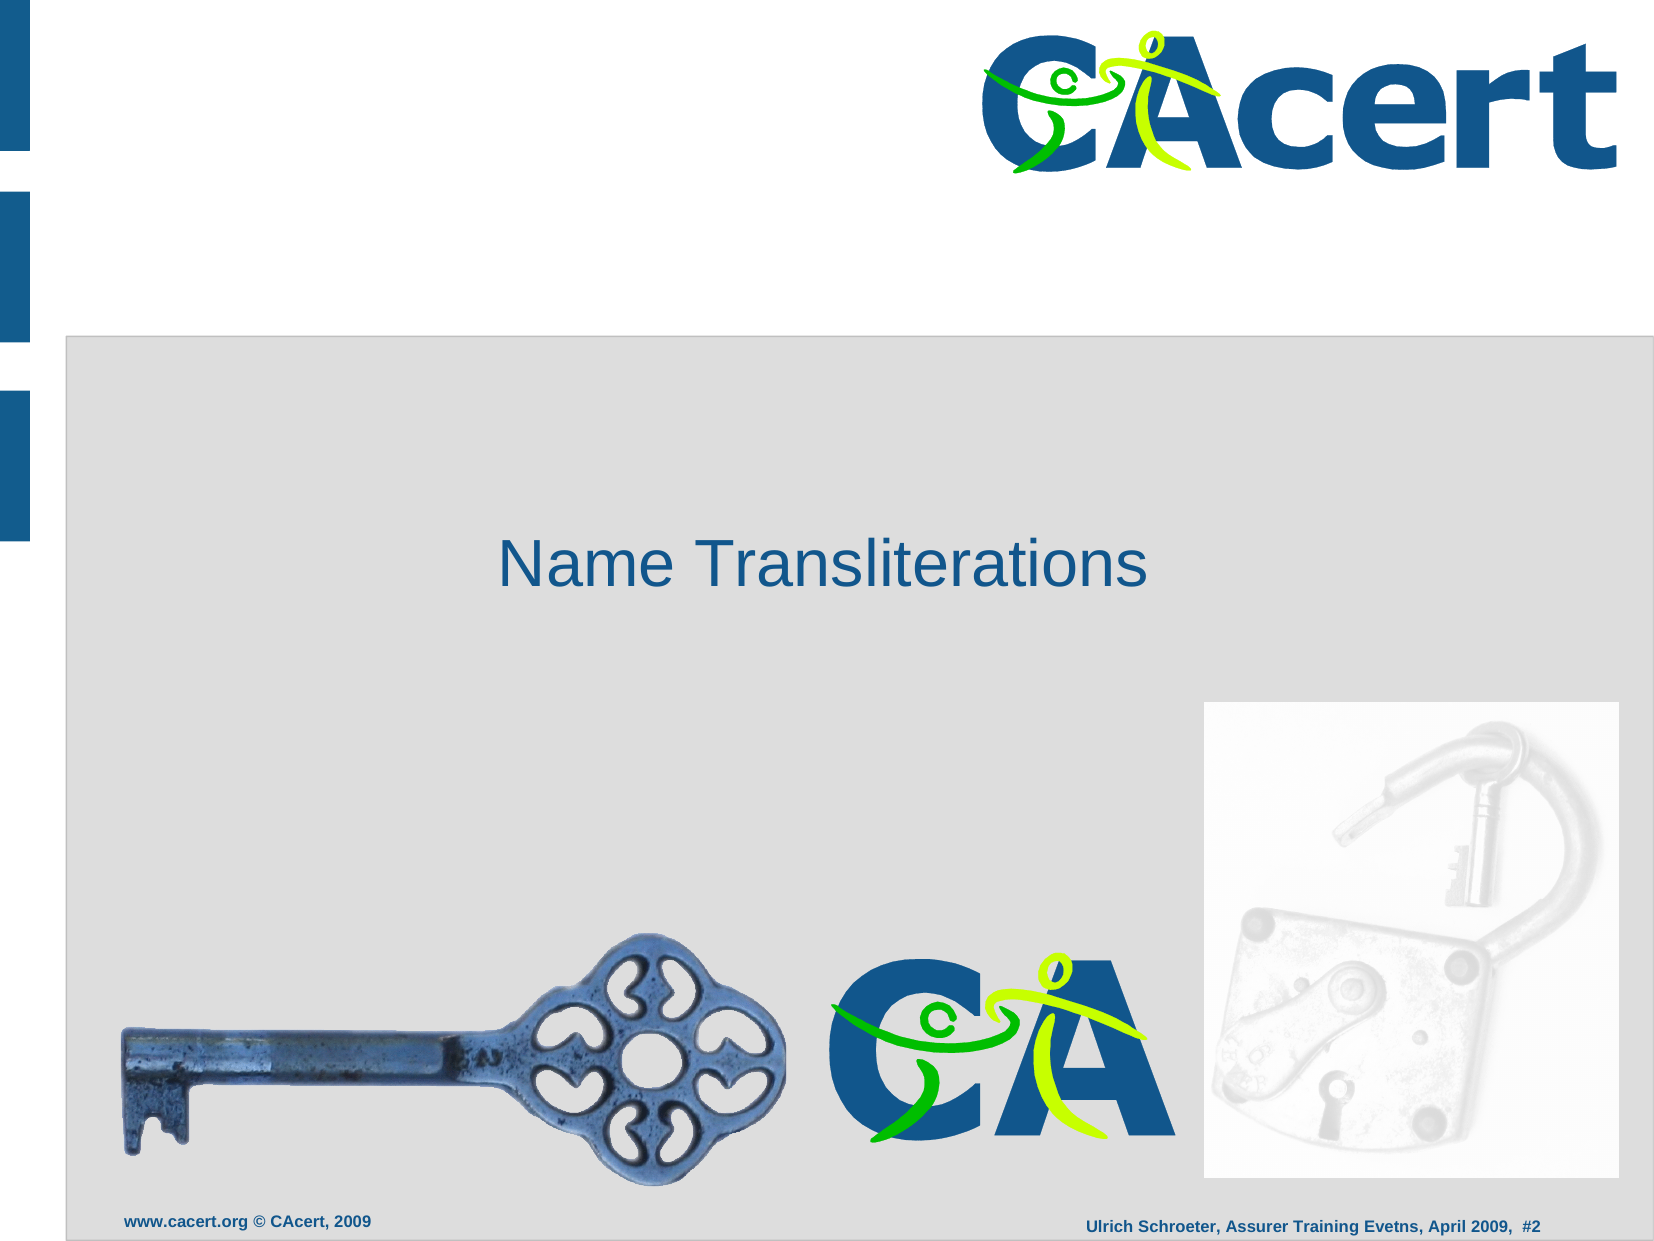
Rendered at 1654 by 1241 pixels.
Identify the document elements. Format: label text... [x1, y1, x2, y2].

title Name Transliterations [118, 442, 1530, 601]
picture [1204, 702, 1619, 1178]
picture [826, 950, 1177, 1145]
picture [106, 915, 800, 1203]
